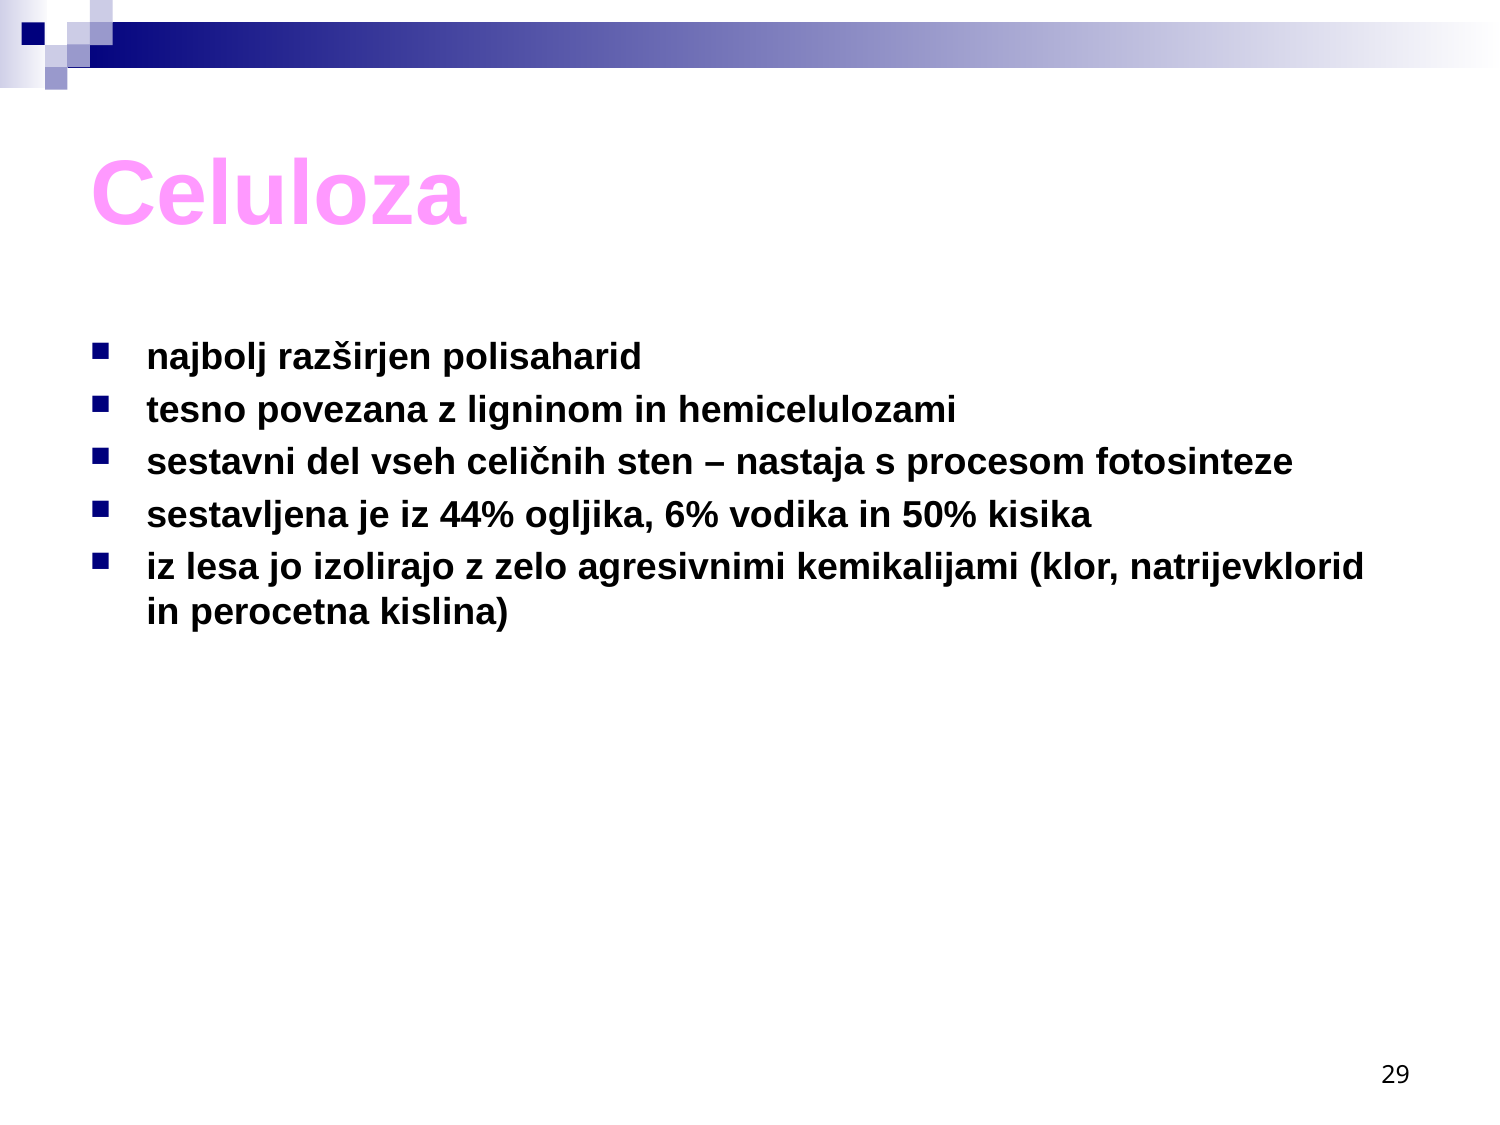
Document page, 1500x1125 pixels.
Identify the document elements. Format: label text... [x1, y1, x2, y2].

slide_number <number> [1074, 1025, 1425, 1100]
title Celuloza [75, 75, 1425, 300]
list najbolj razširjen polisaharid tesno povezana z ligninom in hemicelulozami sestavni del vseh celičnih sten – nastaja s procesom fotosinteze sestavljena je iz 44% ogljika, 6% vodika in 50% kisika iz lesa jo izolirajo z zelo agresivnimi kemikalijami (klor, natrijevklorid in perocetna kislina) [75, 324, 1425, 963]
